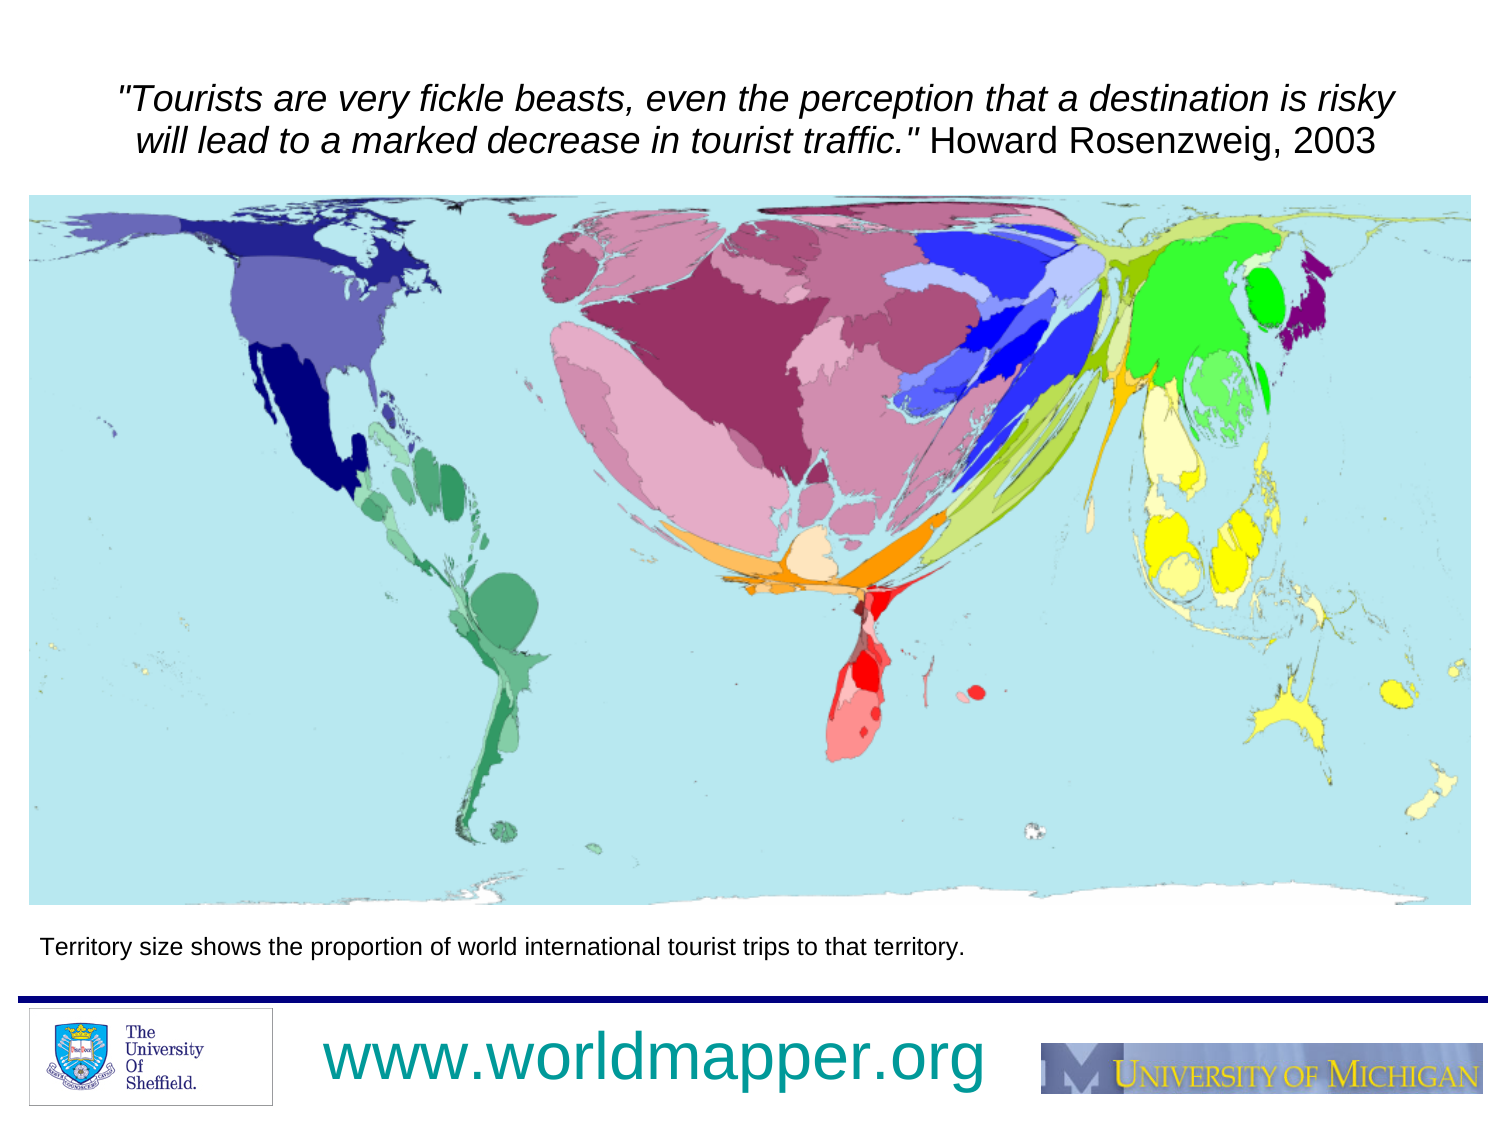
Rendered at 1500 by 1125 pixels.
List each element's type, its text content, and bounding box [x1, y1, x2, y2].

title "Tourists are very fickle beasts, even the perception that a destination is risky will lead to a marked decrease in tourist traffic." Howard Rosenzweig, 2003 [76, 42, 1436, 195]
text_box Territory size shows the proportion of world international tourist trips to that territory. [24, 925, 990, 969]
picture [29, 1008, 273, 1106]
picture [1041, 1043, 1483, 1094]
picture [29, 195, 1471, 905]
